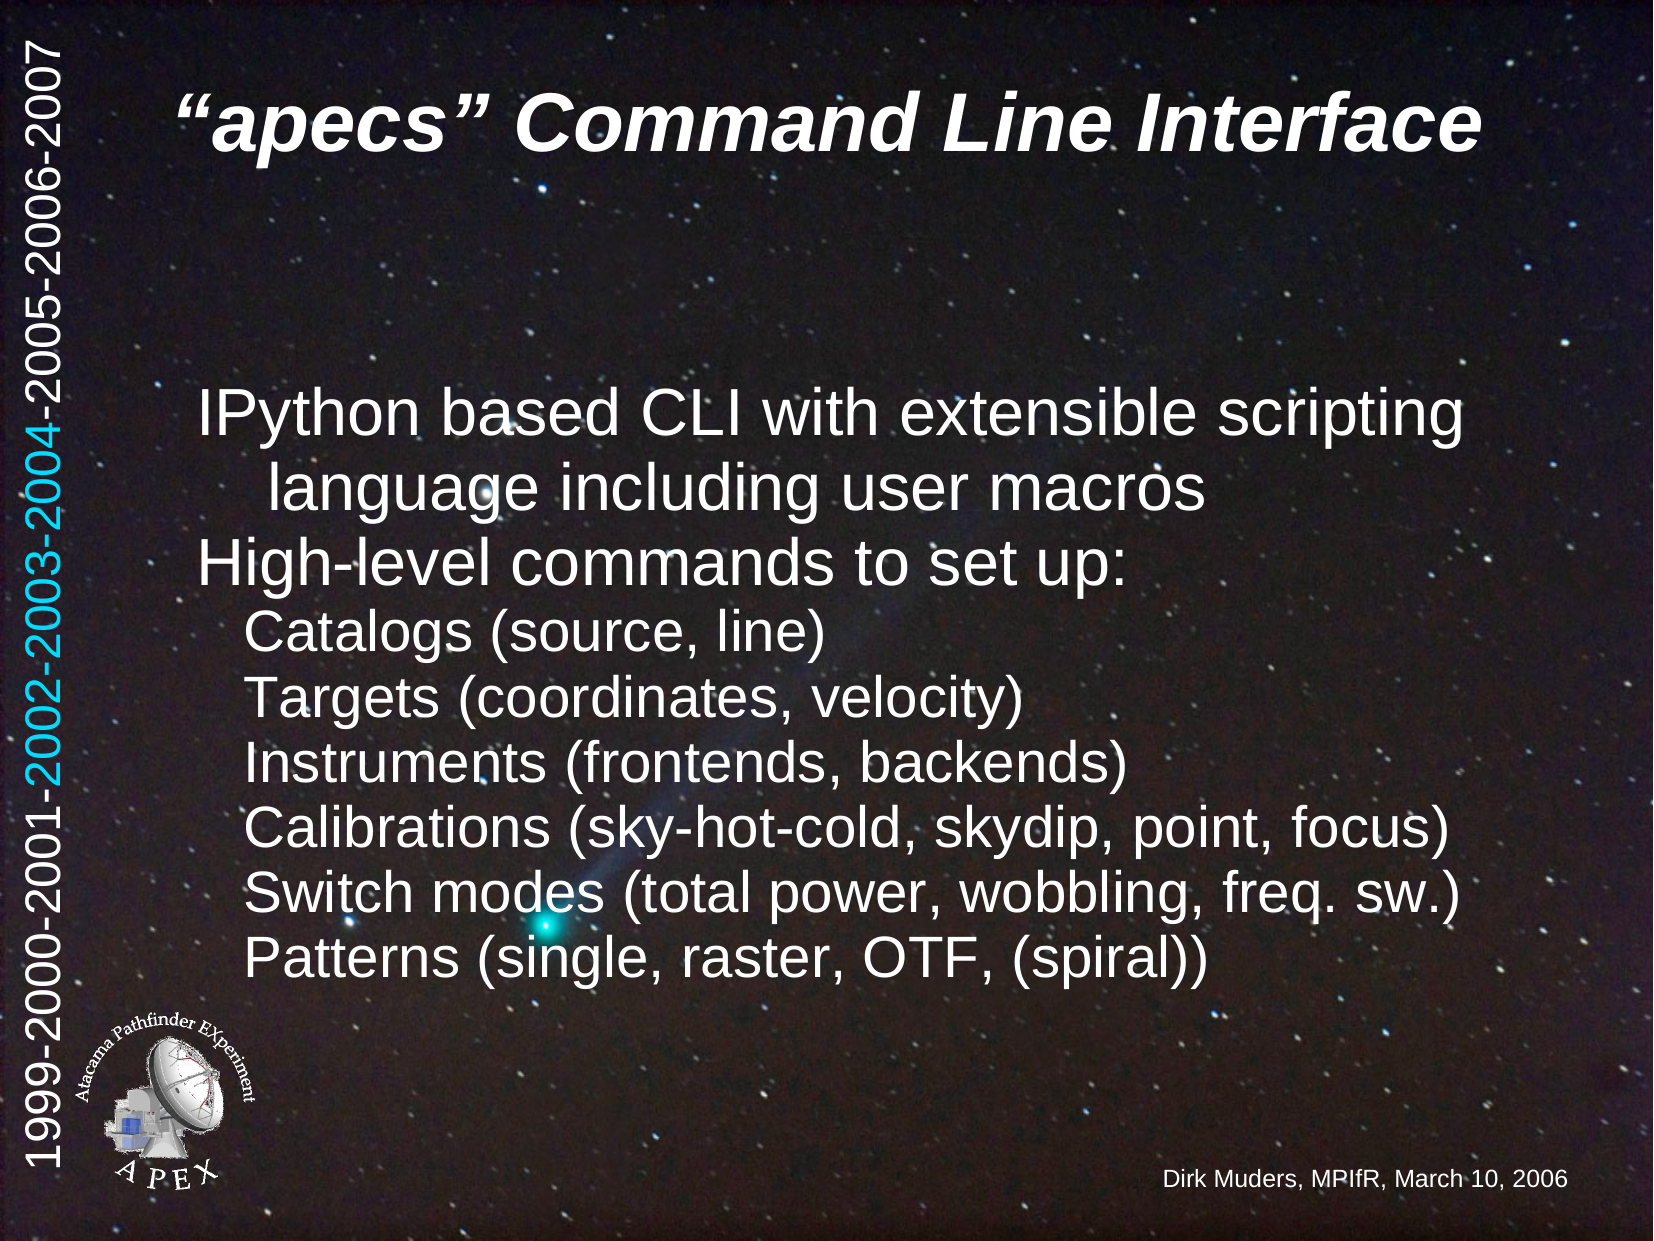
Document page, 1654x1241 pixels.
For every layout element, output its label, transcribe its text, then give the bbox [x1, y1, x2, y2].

text_box 1999-2000-2001-2002-2003-2004-2005-2006-2007 [14, 38, 76, 1172]
picture [0, 0, 1653, 1241]
title “apecs” Command Line Interface [121, 19, 1534, 227]
list IPython based CLI with extensible scripting language including user macros High-level commands to set up: Catalogs (source, line) Targets (coordinates, velocity) Instruments (frontends, backends) Calibrations (sky-hot-cold, skydip, point, focus) Switch modes (total power, wobbling, freq. sw.) Patterns (single, raster, OTF, (spiral)) [184, 374, 1575, 1157]
